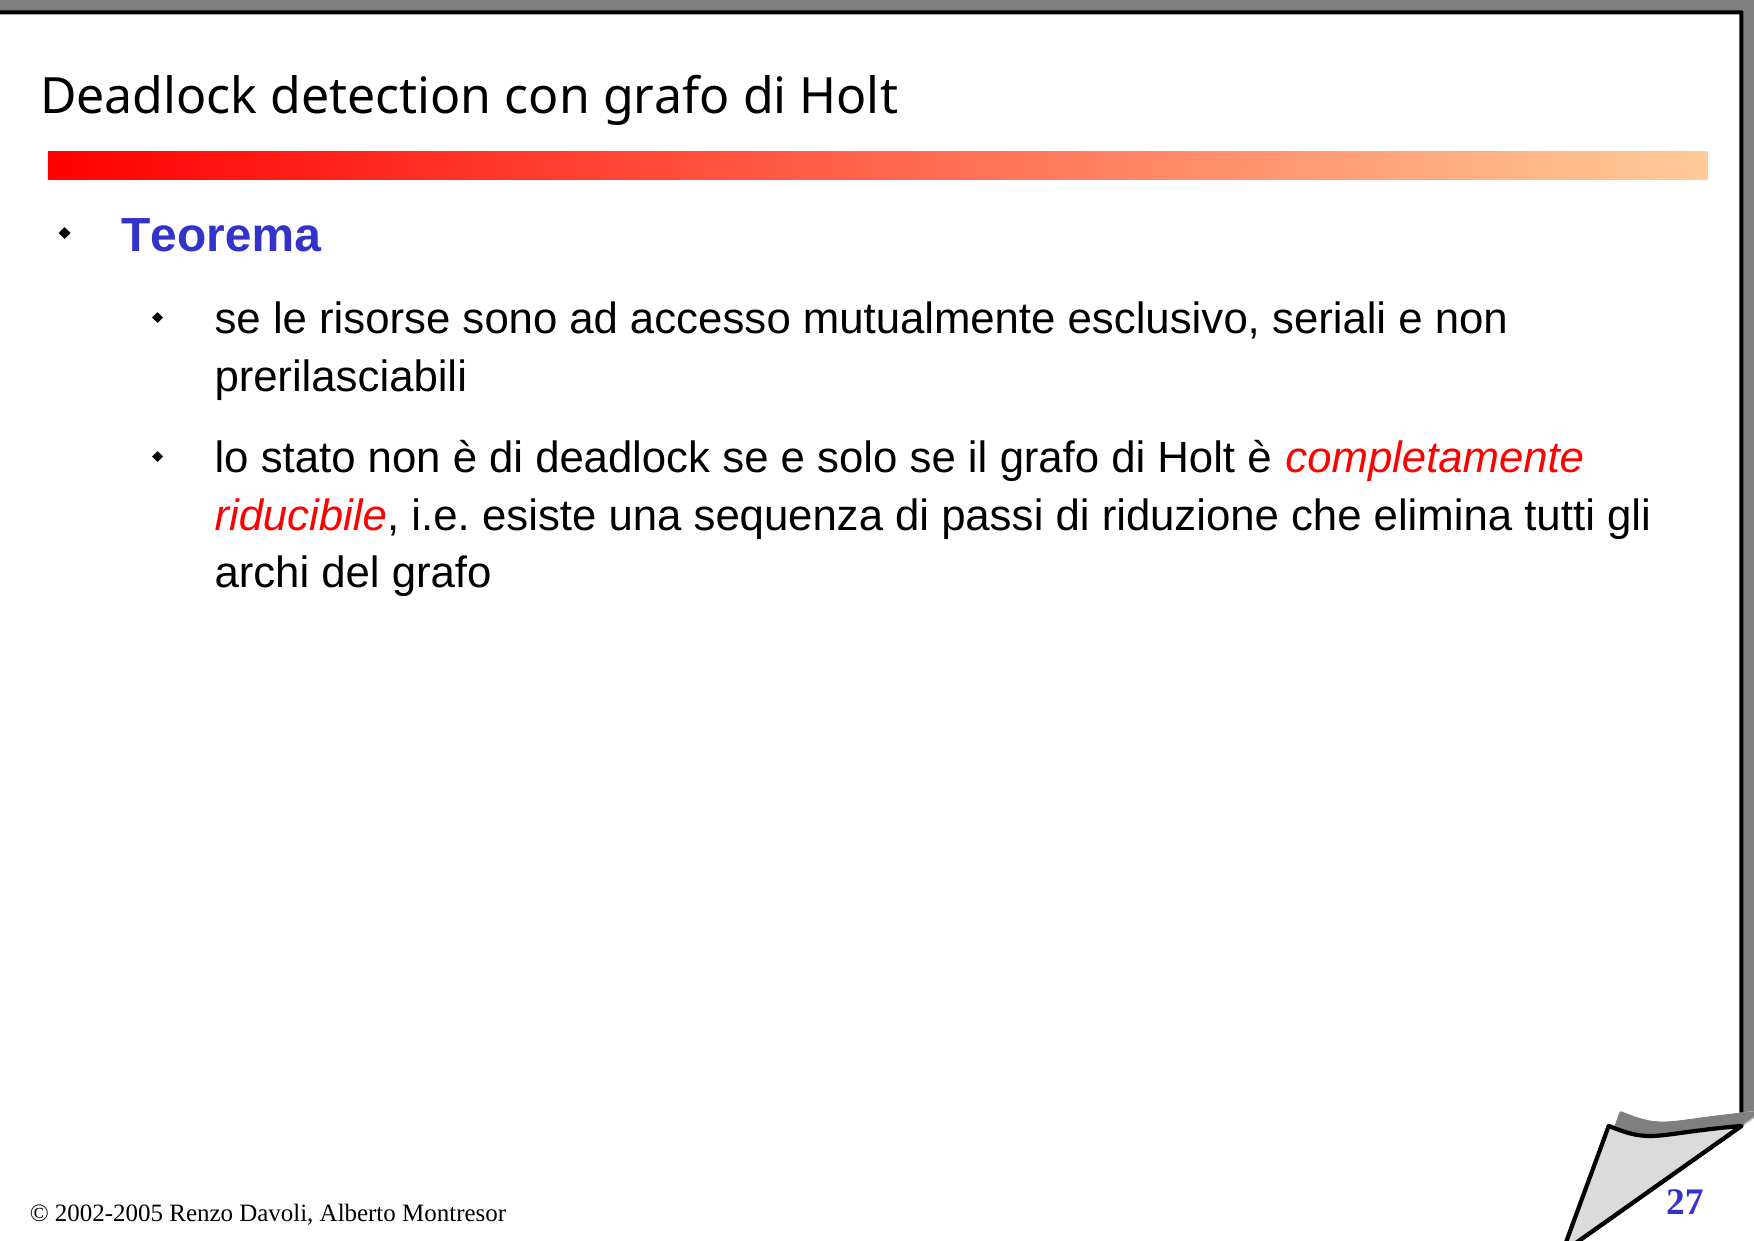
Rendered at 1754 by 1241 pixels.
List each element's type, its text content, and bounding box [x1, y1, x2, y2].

text_box q [750, 152, 754, 179]
list Teorema se le risorse sono ad accesso mutualmente esclusivo, seriali e non prerilasciabili lo stato non è di deadlock se e solo se il grafo di Holt è completamente riducibile, i.e. esiste una sequenza di passi di riduzione che elimina tutti gli archi del grafo [58, 206, 1696, 815]
title Deadlock detection con grafo di Holt [40, 49, 1714, 144]
